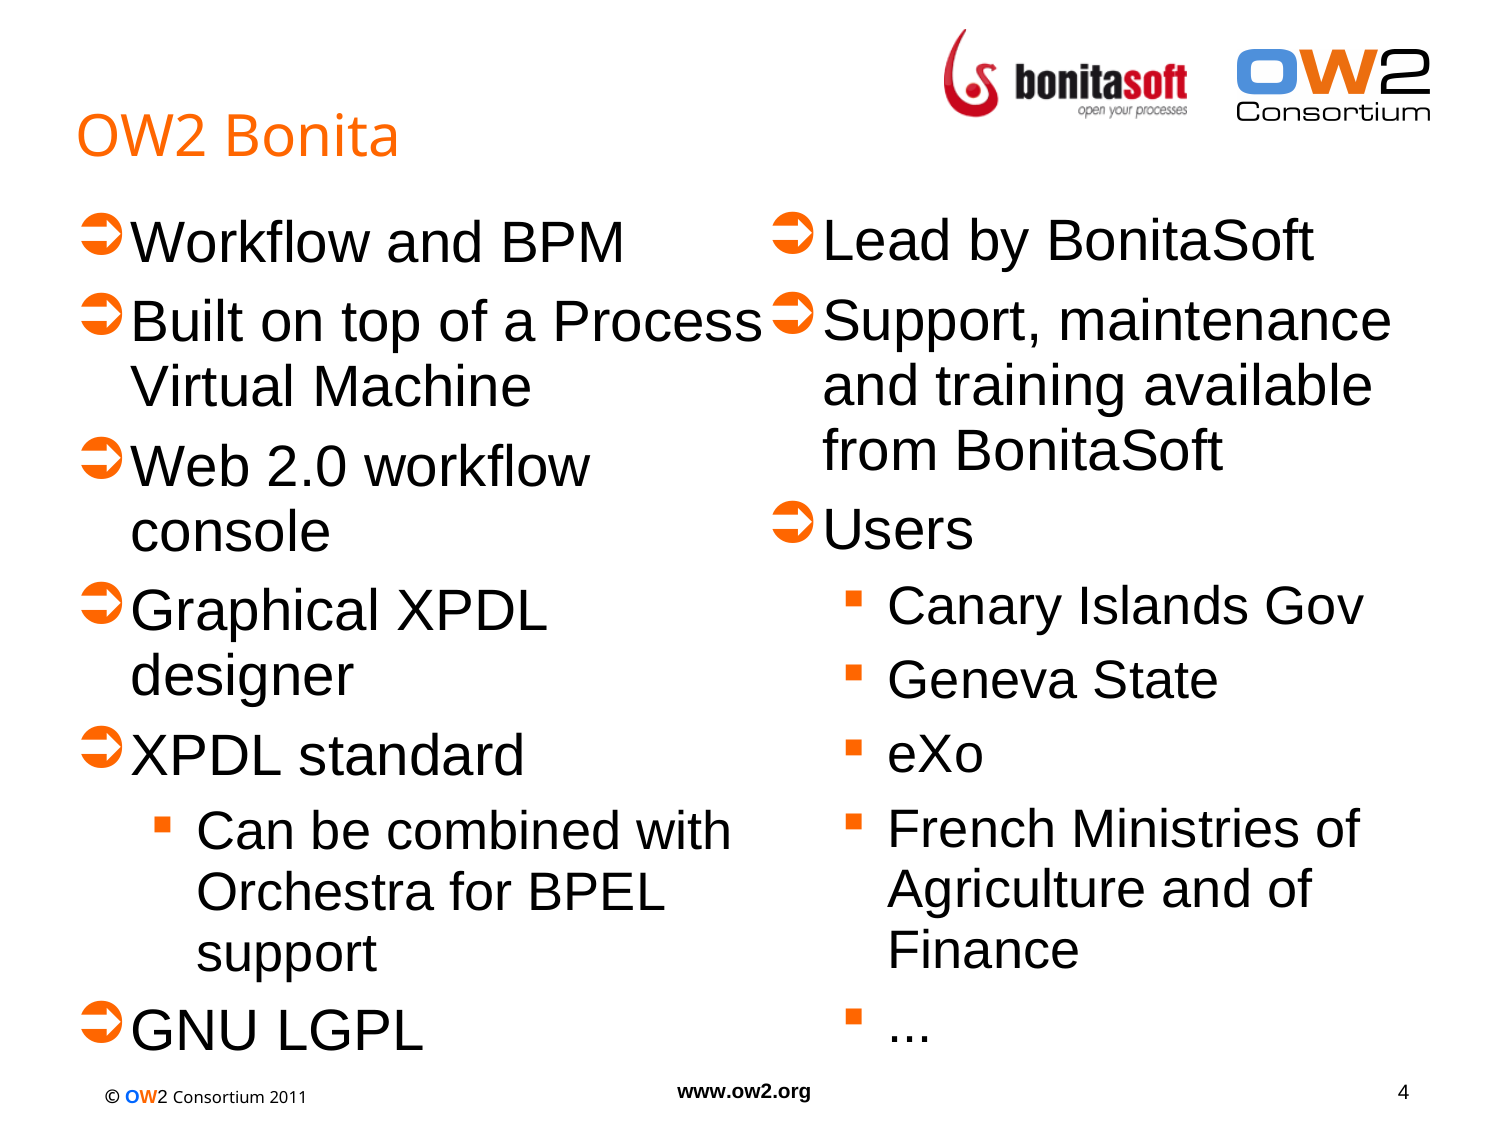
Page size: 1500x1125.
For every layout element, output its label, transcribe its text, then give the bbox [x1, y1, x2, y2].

title OW2 Bonita [75, 52, 1175, 207]
picture [944, 29, 1187, 119]
list Workflow and BPM Built on top of a Process Virtual Machine Web 2.0 workflow console Graphical XPDL designer XPDL standard Can be combined with Orchestra for BPEL support GNU LGPL [74, 209, 768, 1063]
list Lead by BonitaSoft Support, maintenance and training available from BonitaSoft Users Canary Islands Gov Geneva State eXo French Ministries of Agriculture and of Finance ... [766, 208, 1425, 1054]
